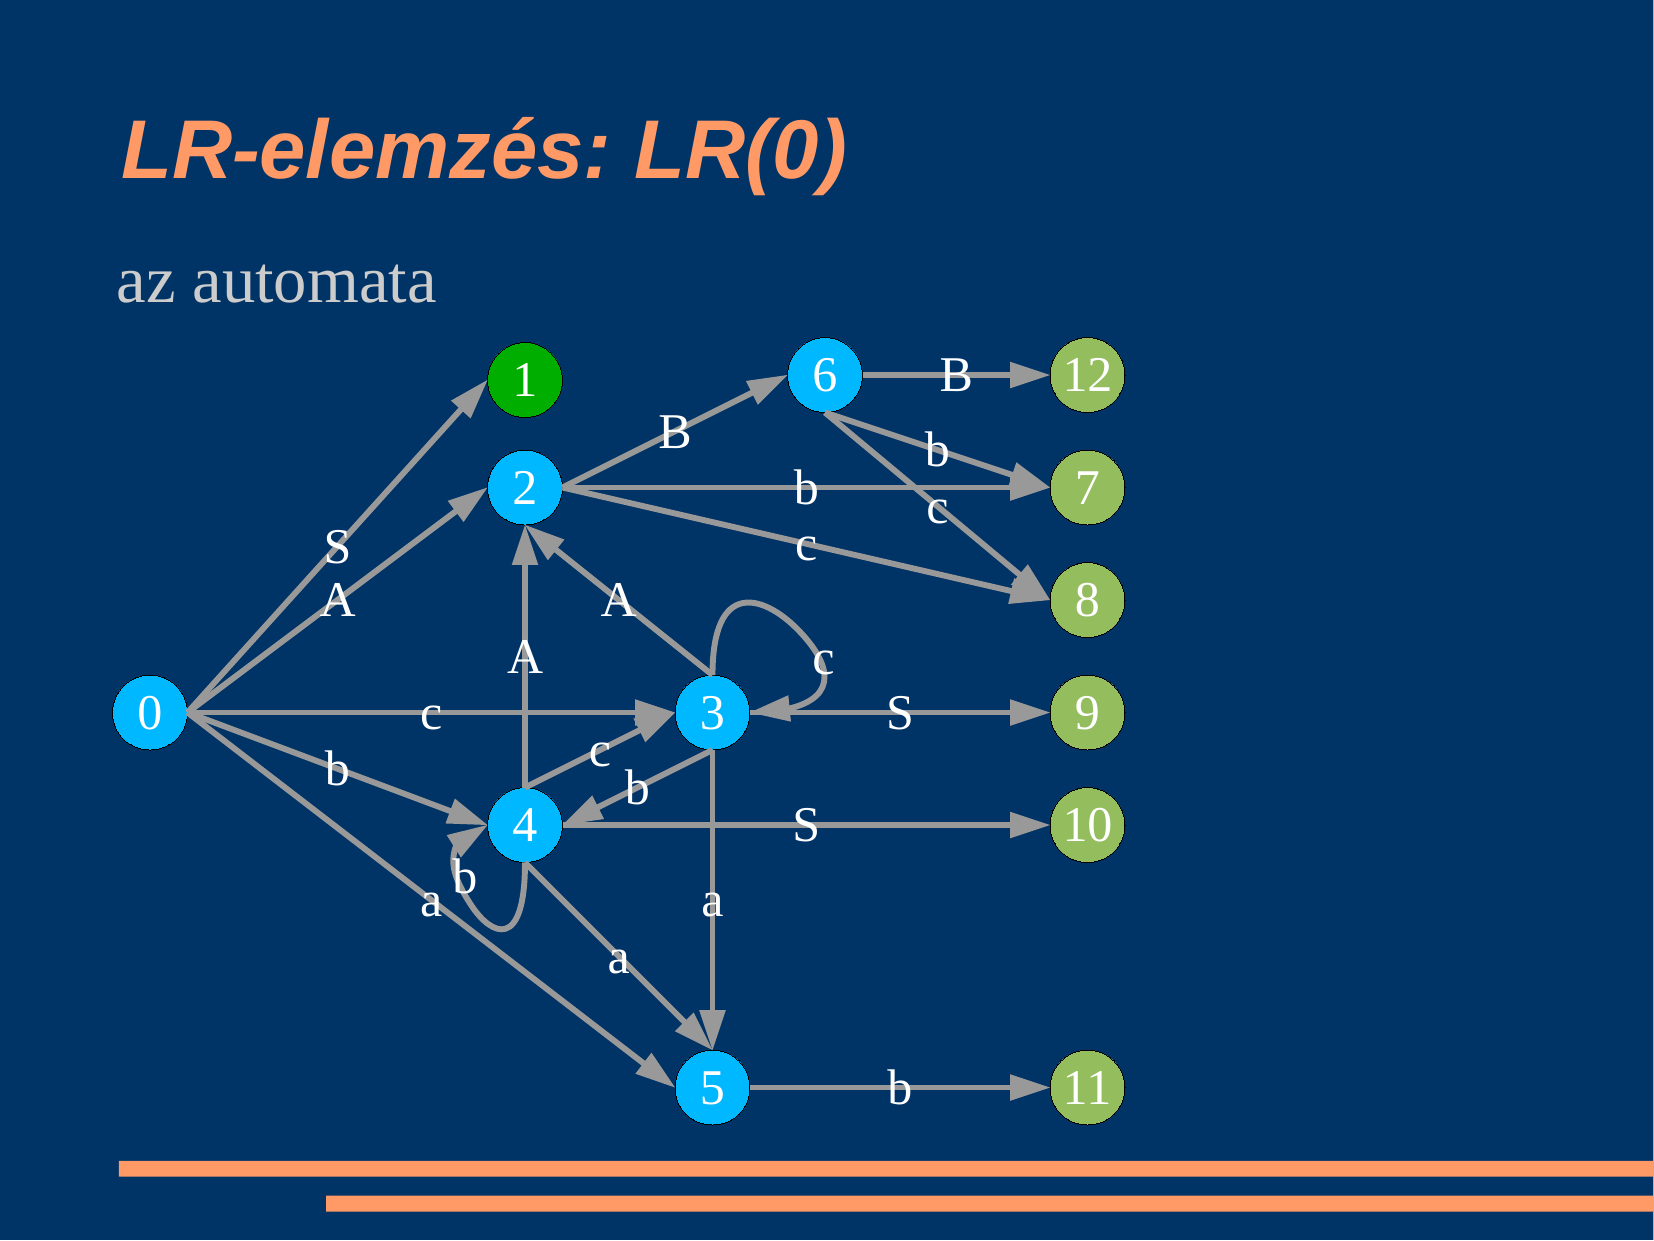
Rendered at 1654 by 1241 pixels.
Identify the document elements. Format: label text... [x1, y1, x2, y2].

text_box 8 [1050, 562, 1126, 638]
title LR-elemzés: LR(0) [121, 46, 1534, 222]
text_box 2 [487, 450, 563, 525]
text_box 3 [675, 675, 750, 750]
subtitle az automata [98, 222, 1538, 338]
text_box 0 [112, 675, 188, 751]
text_box 12 [1050, 337, 1126, 413]
text_box 9 [1050, 675, 1126, 751]
text_box 1 [487, 342, 563, 418]
text_box 10 [1050, 787, 1126, 863]
text_box 4 [487, 787, 563, 863]
text_box 5 [675, 1050, 750, 1126]
text_box 6 [787, 337, 863, 413]
text_box 11 [1050, 1050, 1126, 1126]
text_box 7 [1050, 450, 1126, 526]
